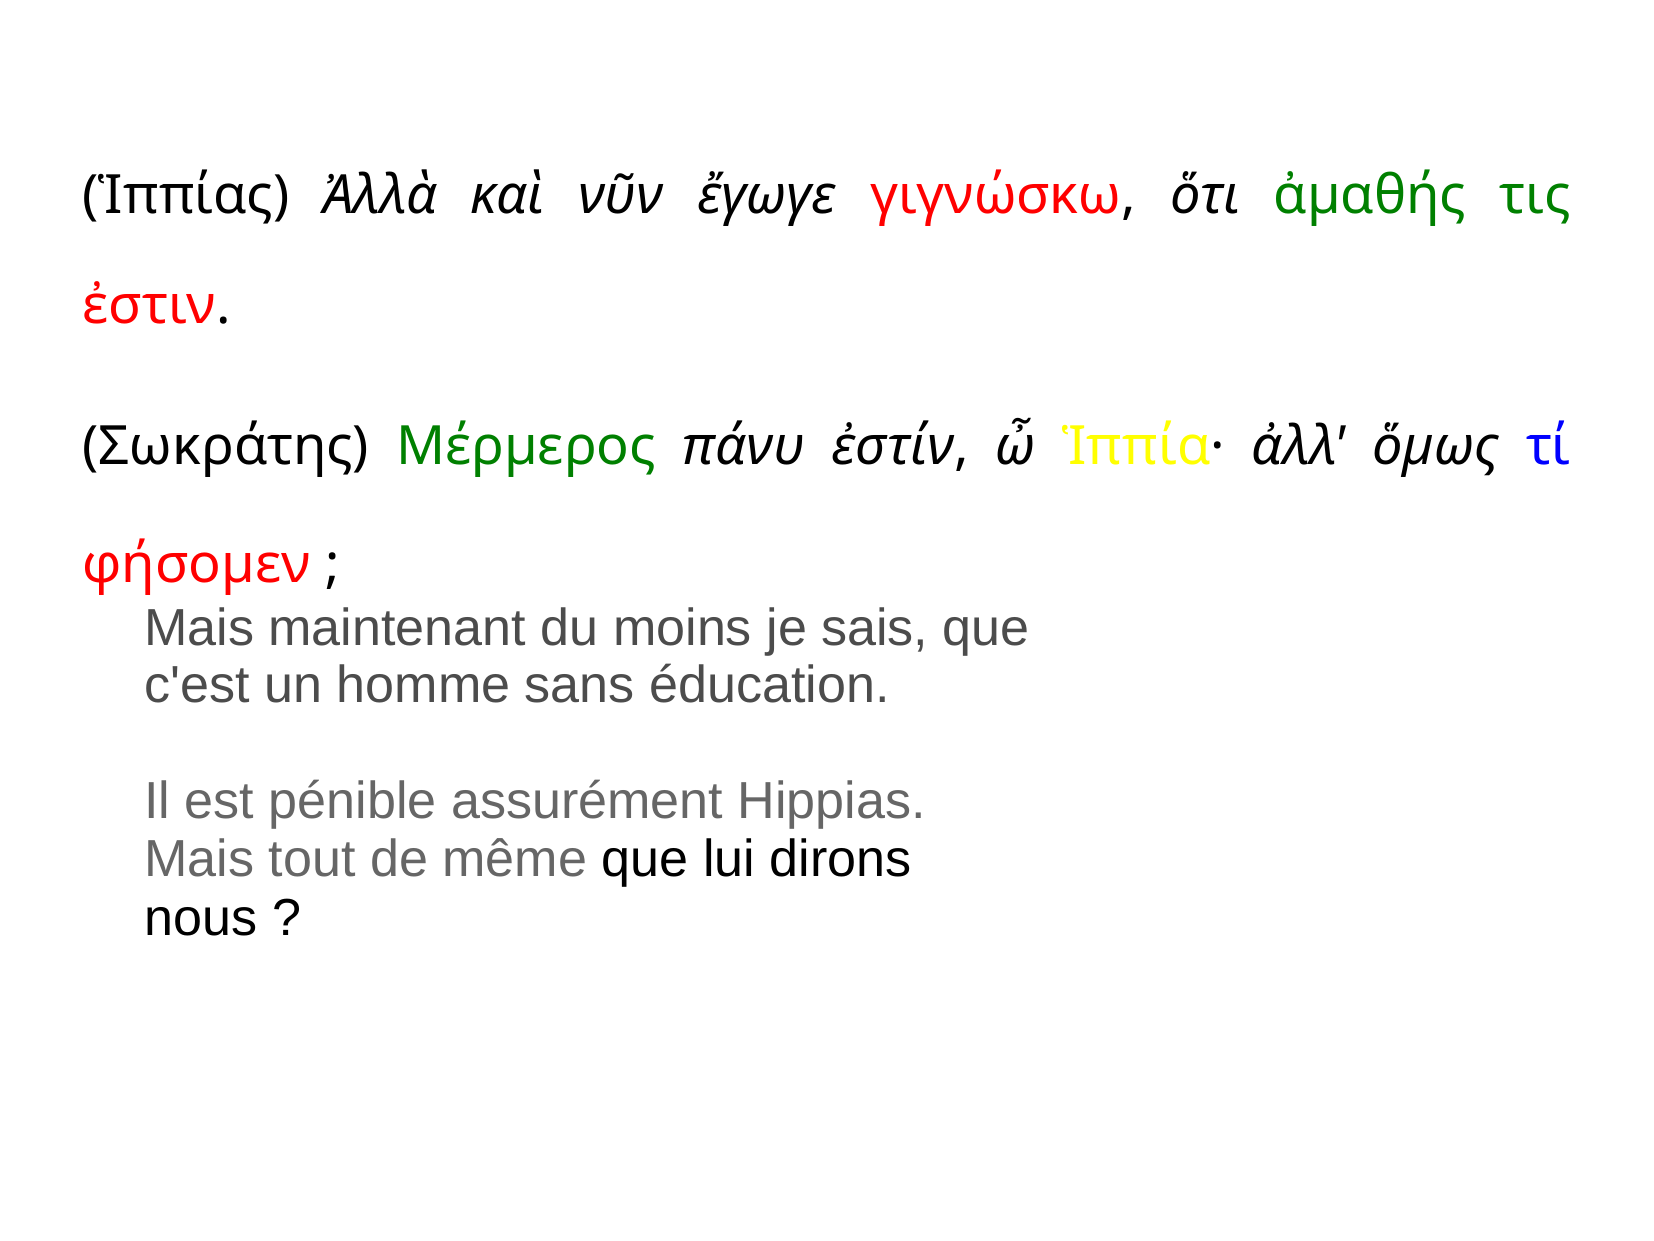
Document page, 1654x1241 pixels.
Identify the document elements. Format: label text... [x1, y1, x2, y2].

list (Ἱππίας) Ἀλλὰ καὶ νῦν ἔγωγε γιγνώσκω, ὅτι ἀμαθής τις ἐστιν. (Σωκράτης) Μέρμερος πάνυ ἐστίν, ὦ Ἱππία· ἀλλ' ὅμως τί φήσομεν ; [82, 118, 1571, 1109]
text_box Mais maintenant du moins je sais, que c'est un homme sans éducation. Il est pénible assurément Hippias. Mais tout de même que lui dirons nous ? [129, 590, 1052, 1124]
